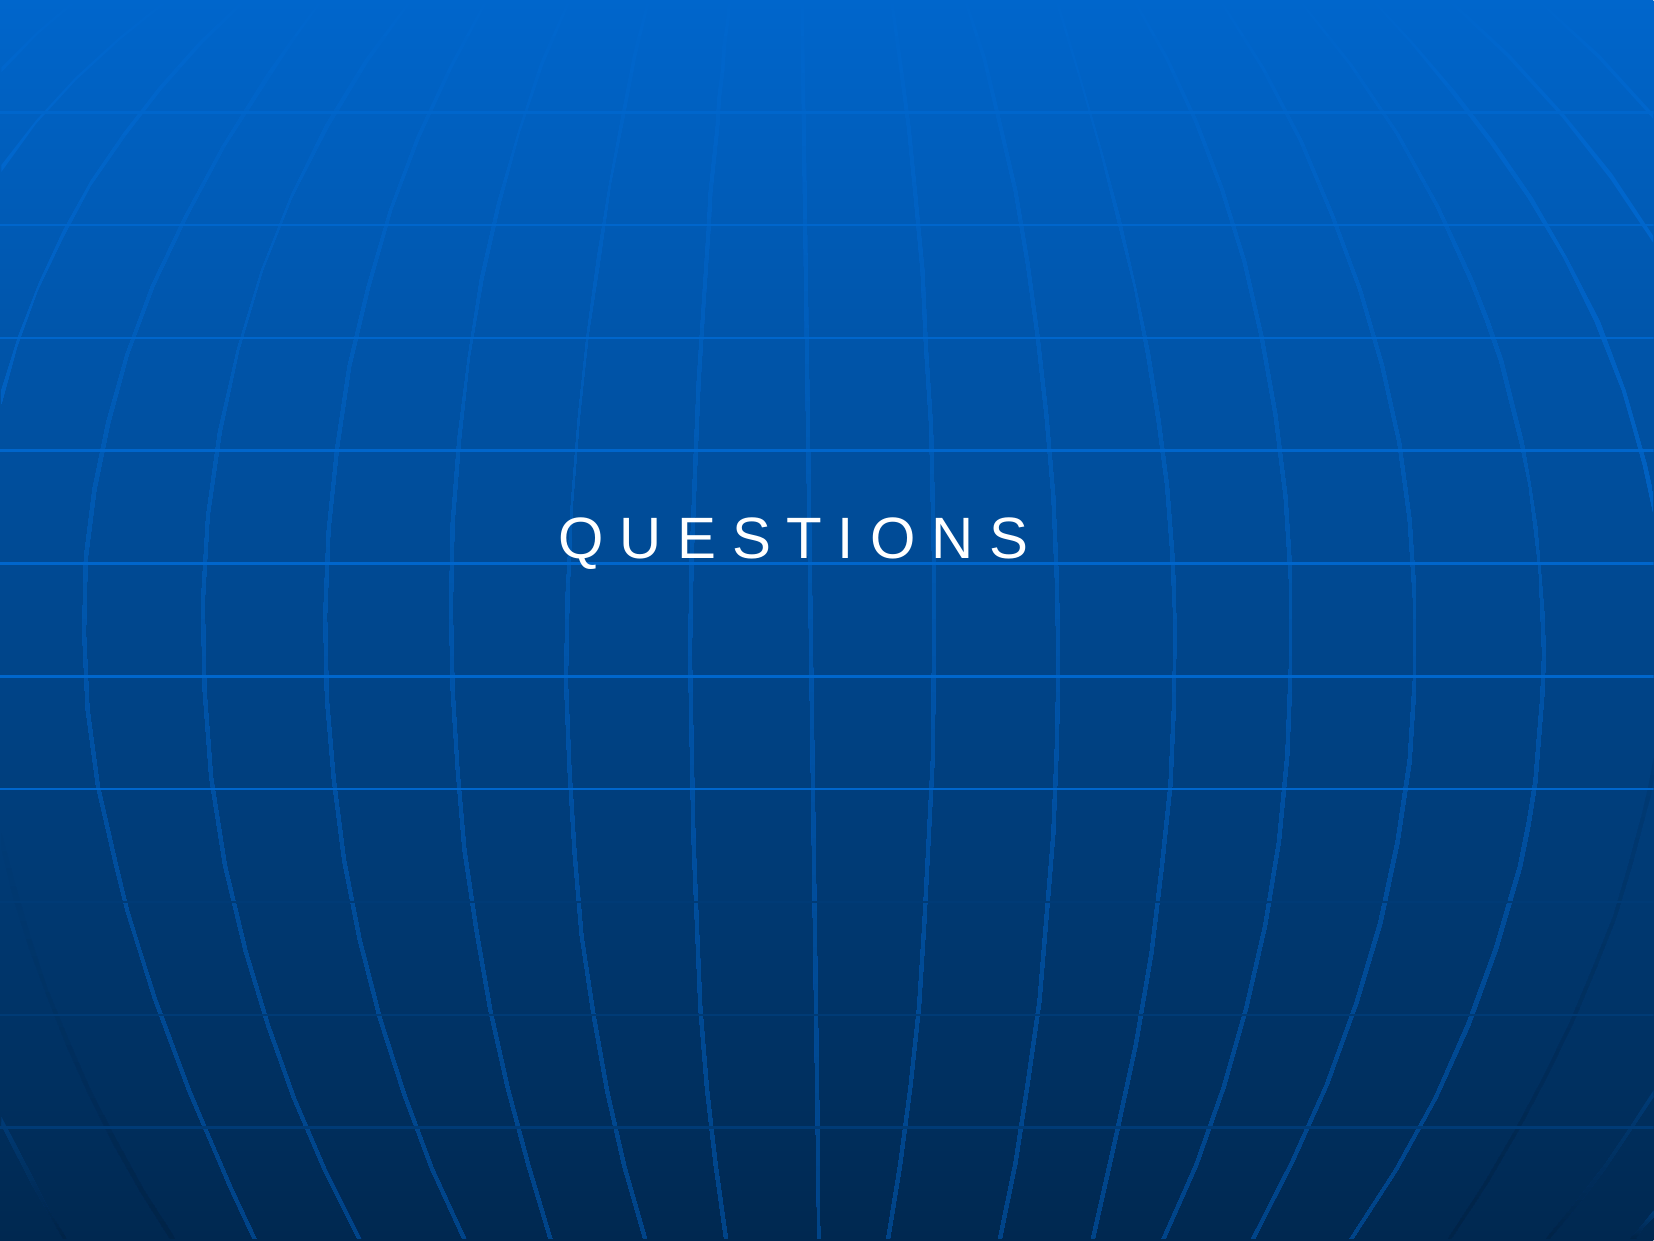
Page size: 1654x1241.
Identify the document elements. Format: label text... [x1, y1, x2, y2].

text_box Q U E S T I O N S [543, 498, 1044, 579]
